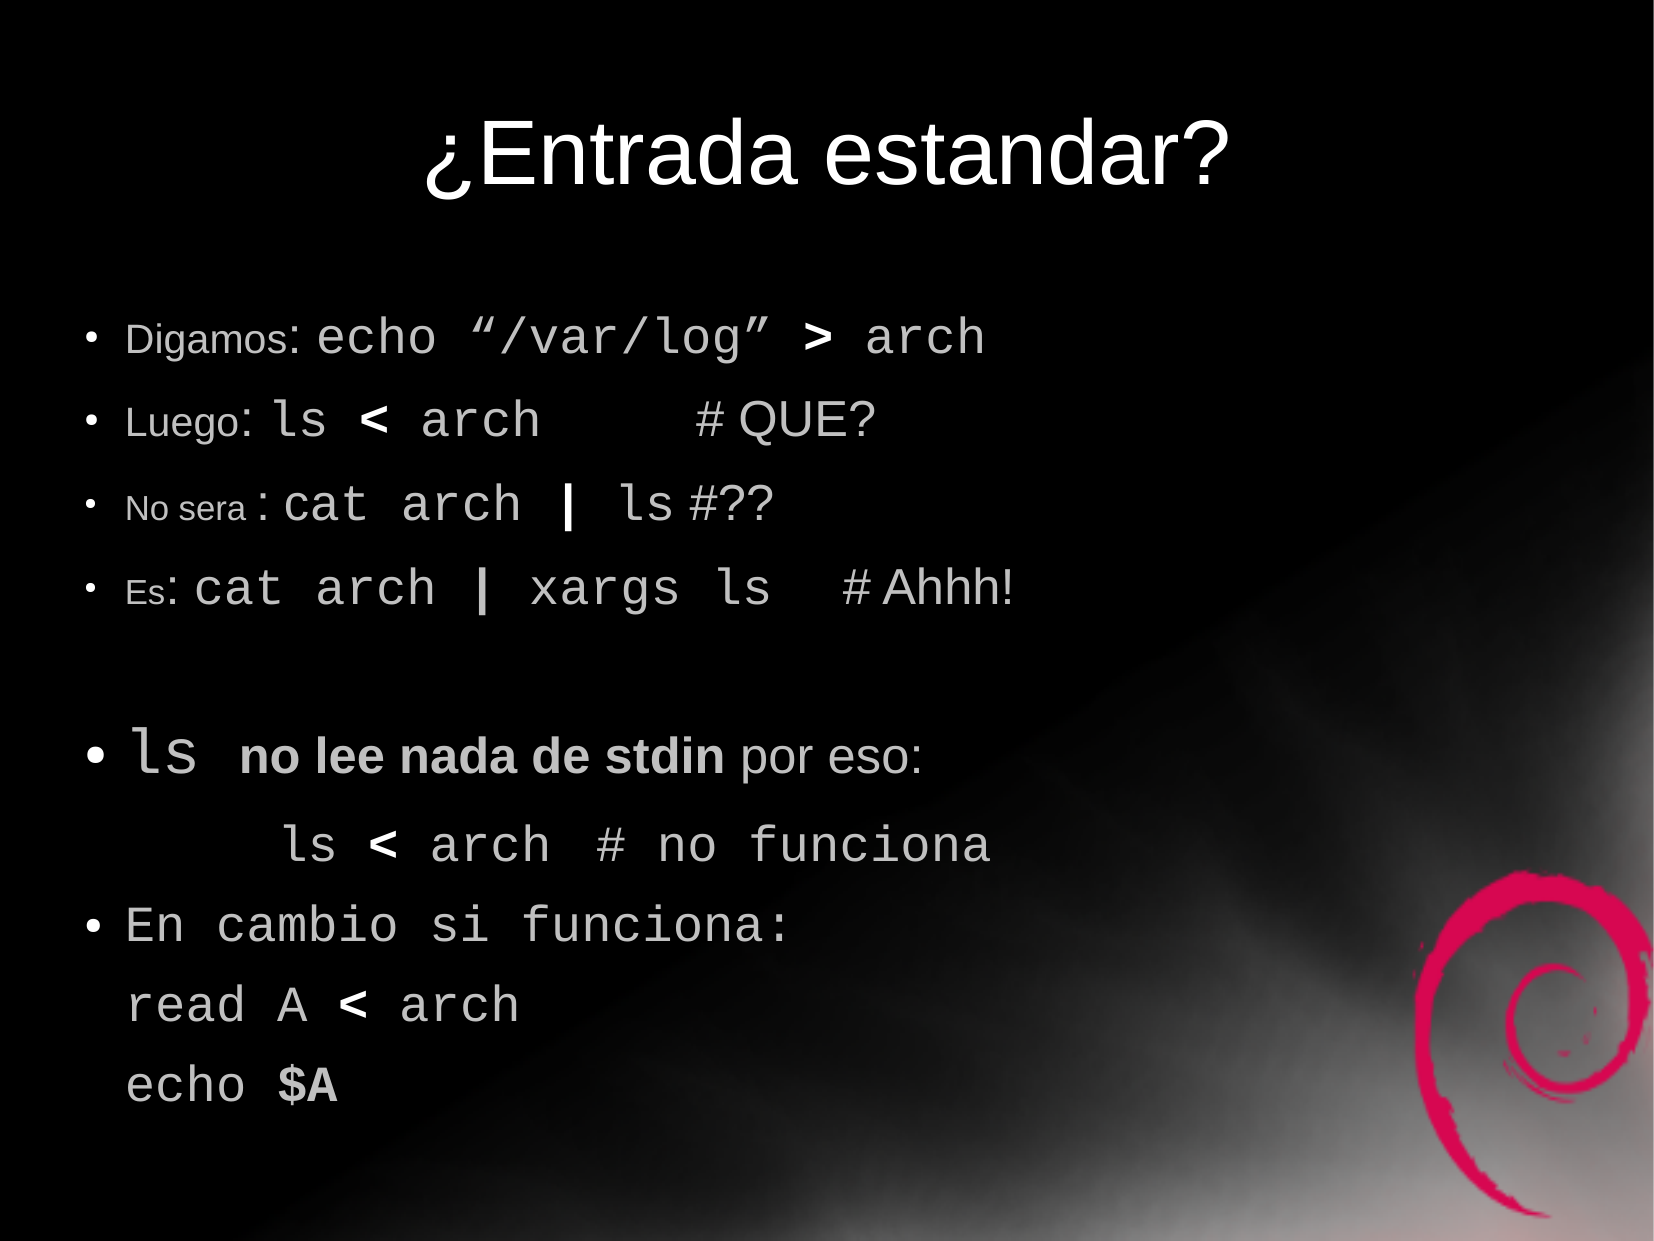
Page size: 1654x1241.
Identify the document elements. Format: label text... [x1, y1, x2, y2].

list Digamos: echo “/var/log” > arch Luego: ls < arch # QUE? No sera : cat arch | ls #?? Es: cat arch | xargs ls # Ahhh! ls no lee nada de stdin por eso: ls < arch # no funciona En cambio si funciona: read A < arch echo $A [70, 307, 1560, 1123]
title ¿Entrada estandar? [82, 49, 1571, 257]
picture [0, 0, 1654, 1241]
